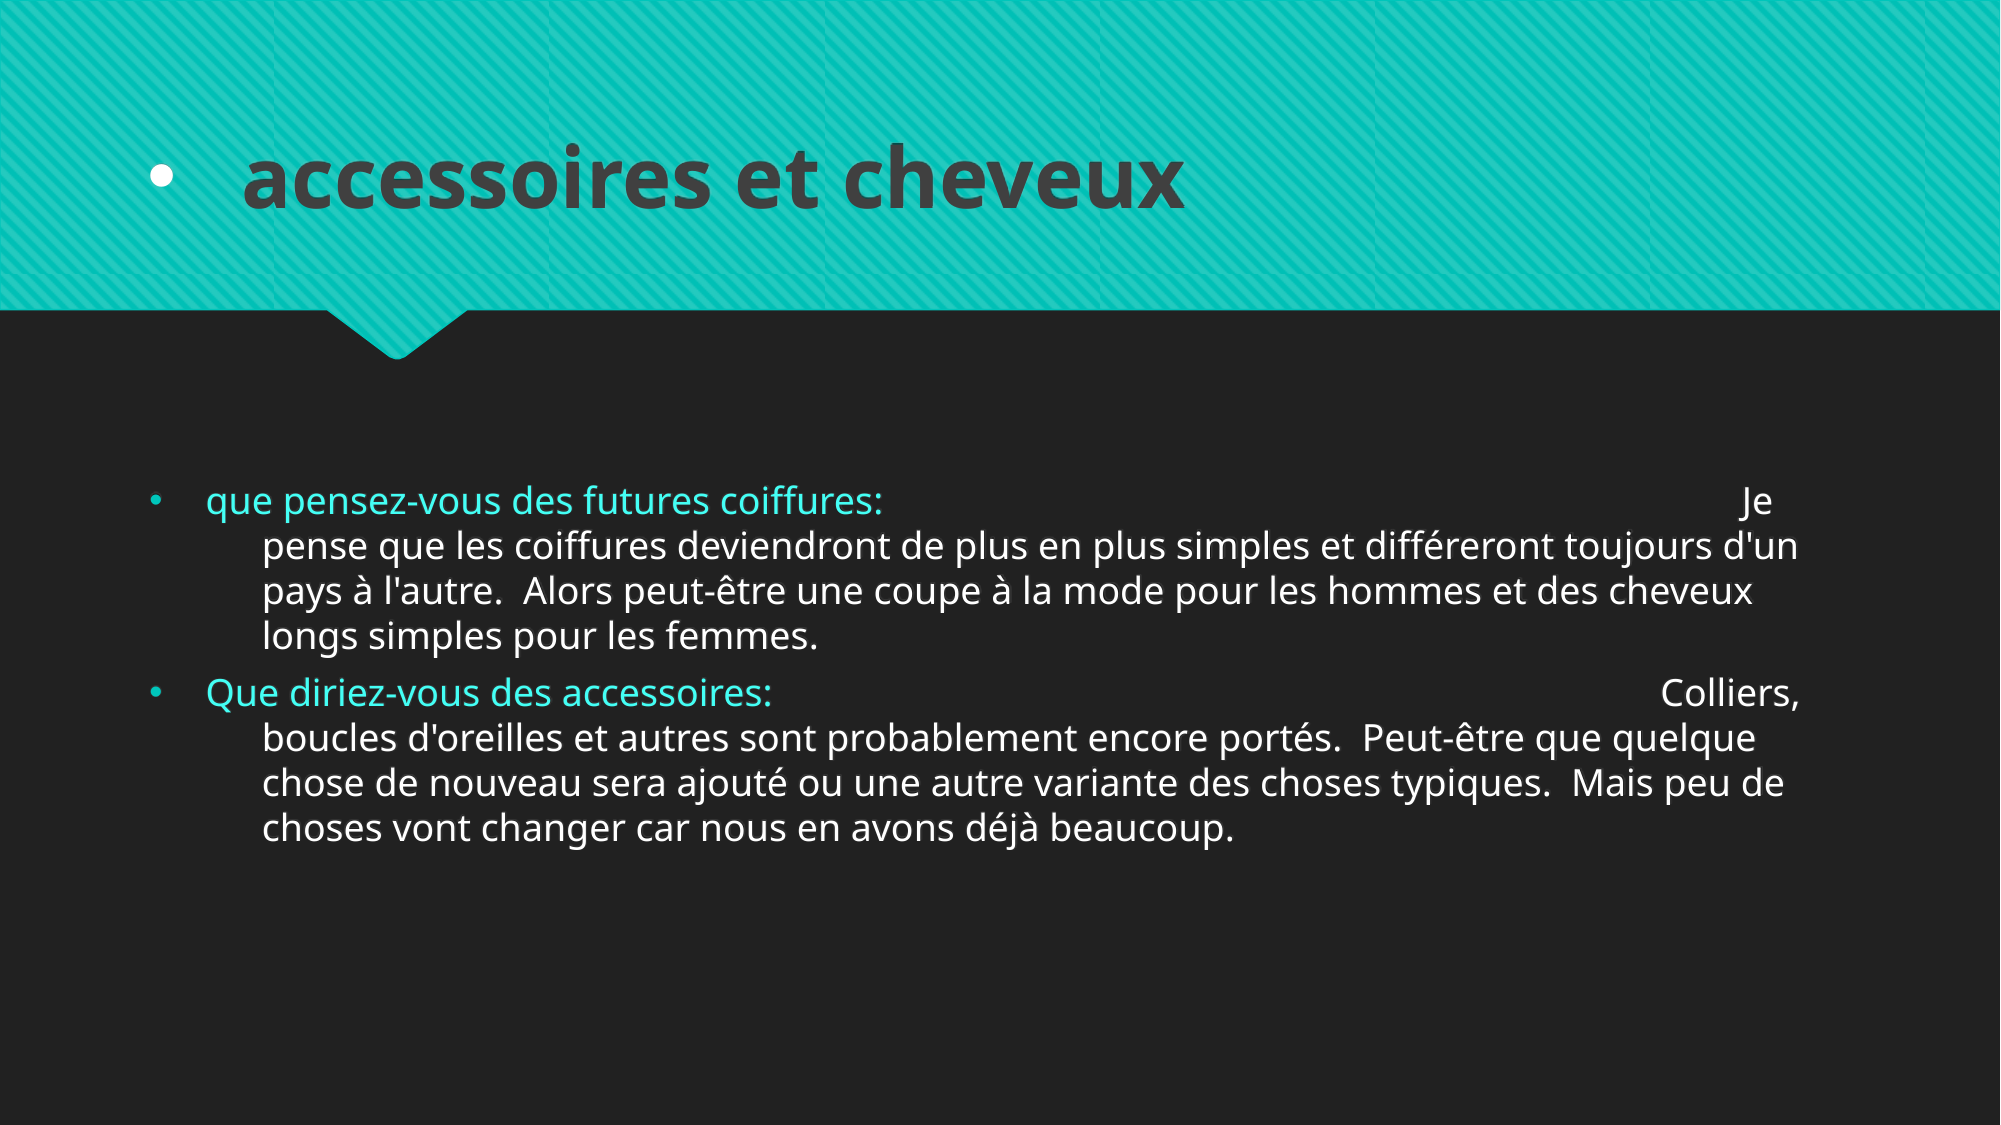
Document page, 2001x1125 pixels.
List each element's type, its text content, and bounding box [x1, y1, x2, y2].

title accessoires et cheveux [132, 73, 1868, 233]
list que pensez-vous des futures coiffures: Je pense que les coiffures deviendront de plus en plus simples et différeront toujours d'un pays à l'autre. Alors peut-être une coupe à la mode pour les hommes et des cheveux longs simples pour les femmes. Que diriez-vous des accessoires: Colliers, boucles d'oreilles et autres sont probablement encore portés. Peut-être que quelque chose de nouveau sera ajouté ou une autre variante des choses typiques. Mais peu de choses vont changer car nous en avons déjà beaucoup. [134, 364, 1866, 962]
